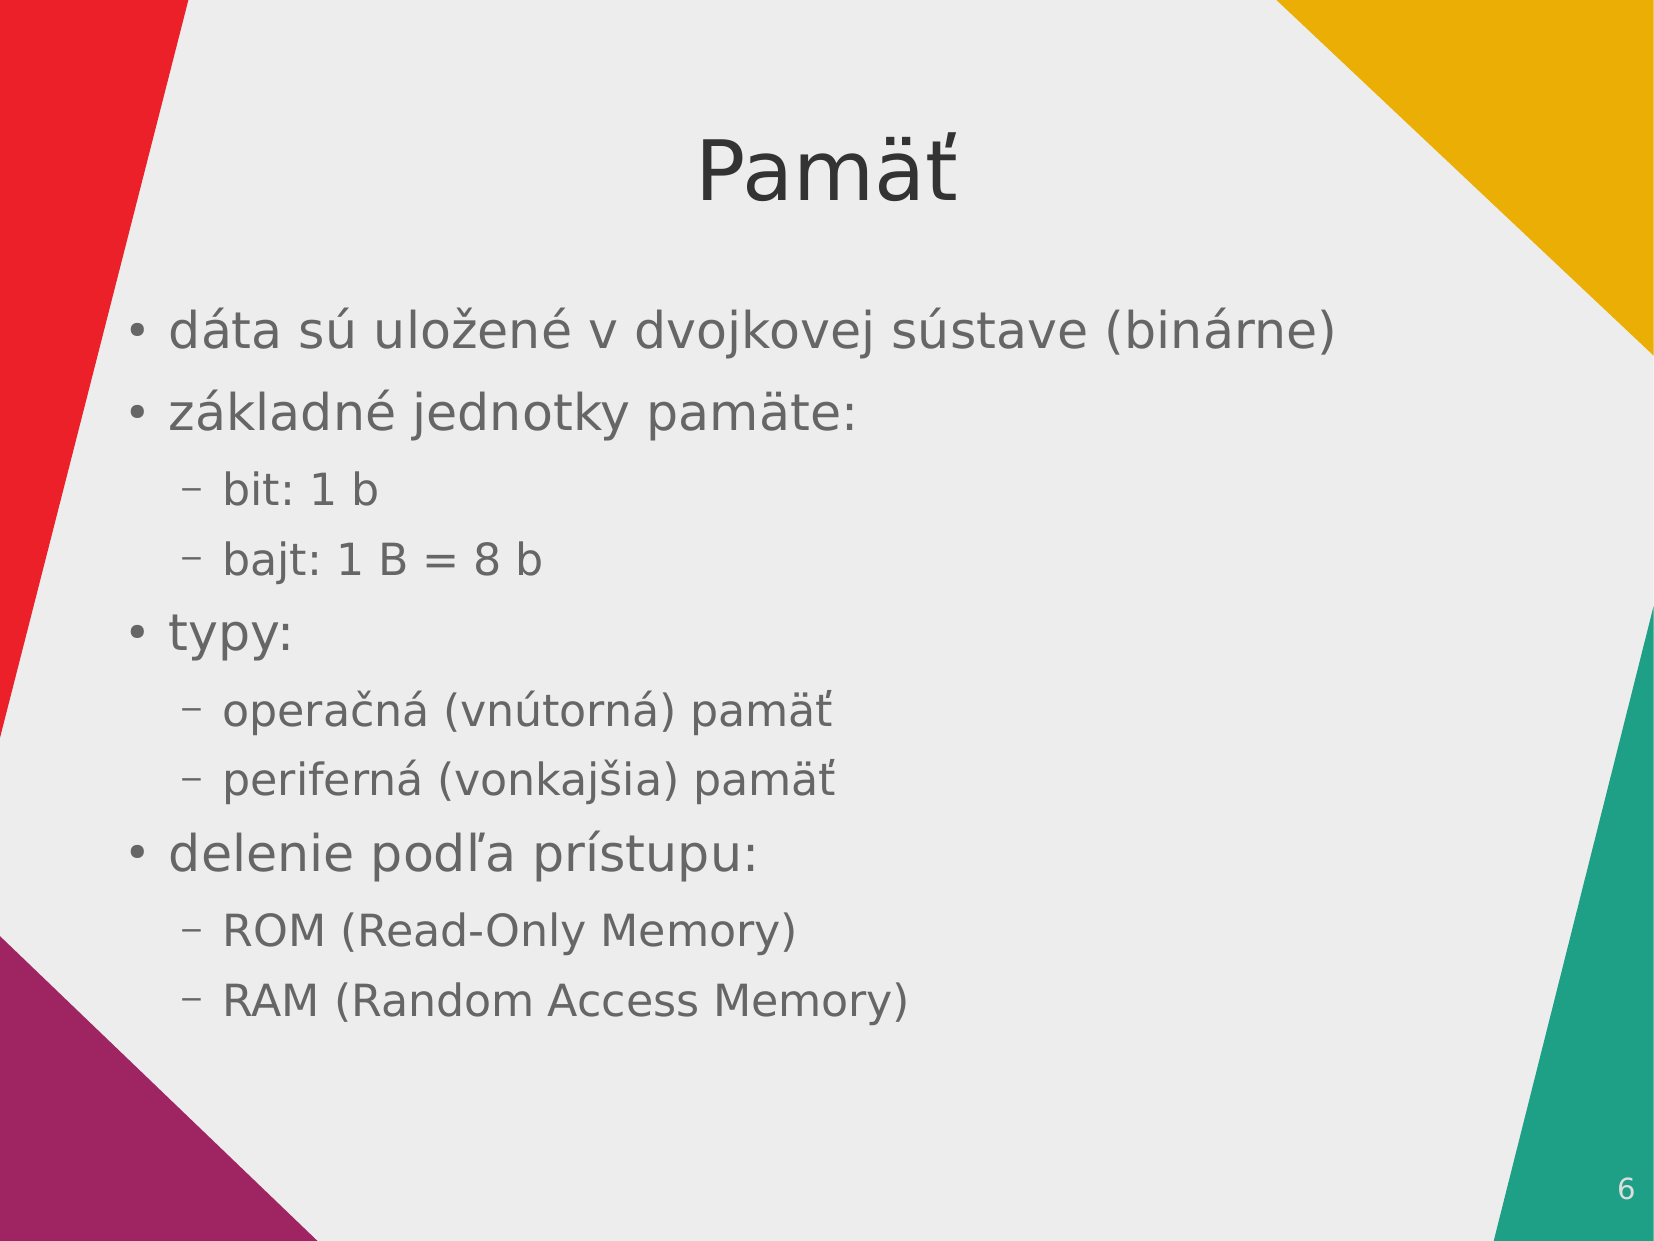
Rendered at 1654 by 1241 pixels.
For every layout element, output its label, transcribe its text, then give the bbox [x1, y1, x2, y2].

title Pamäť [114, 73, 1539, 271]
list dáta sú uložené v dvojkovej sústave (binárne) základné jednotky pamäte: bit: 1 b bajt: 1 B = 8 b typy: operačná (vnútorná) pamäť periferná (vonkajšia) pamäť delenie podľa prístupu: ROM (Read-Only Memory) RAM (Random Access Memory) [114, 302, 1539, 1033]
